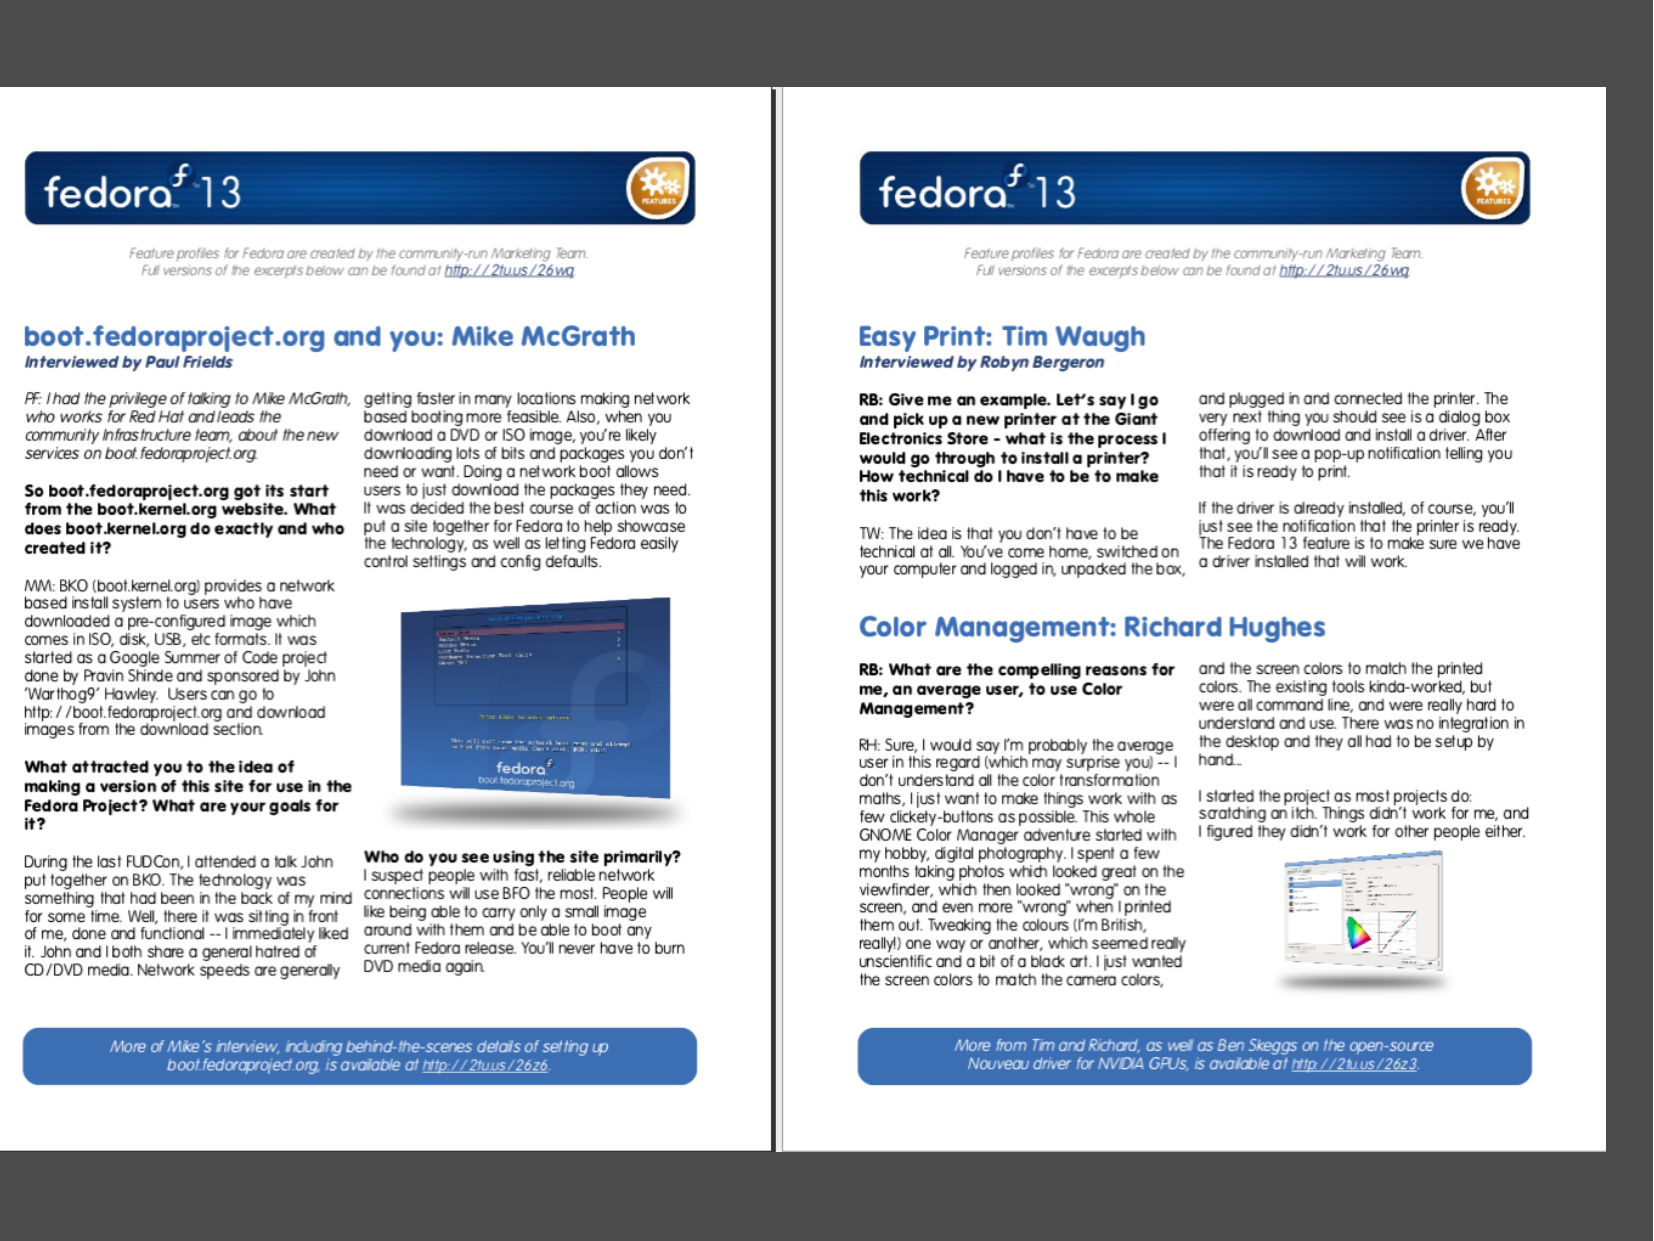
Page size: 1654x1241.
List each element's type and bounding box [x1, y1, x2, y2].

picture [0, 87, 1606, 1152]
